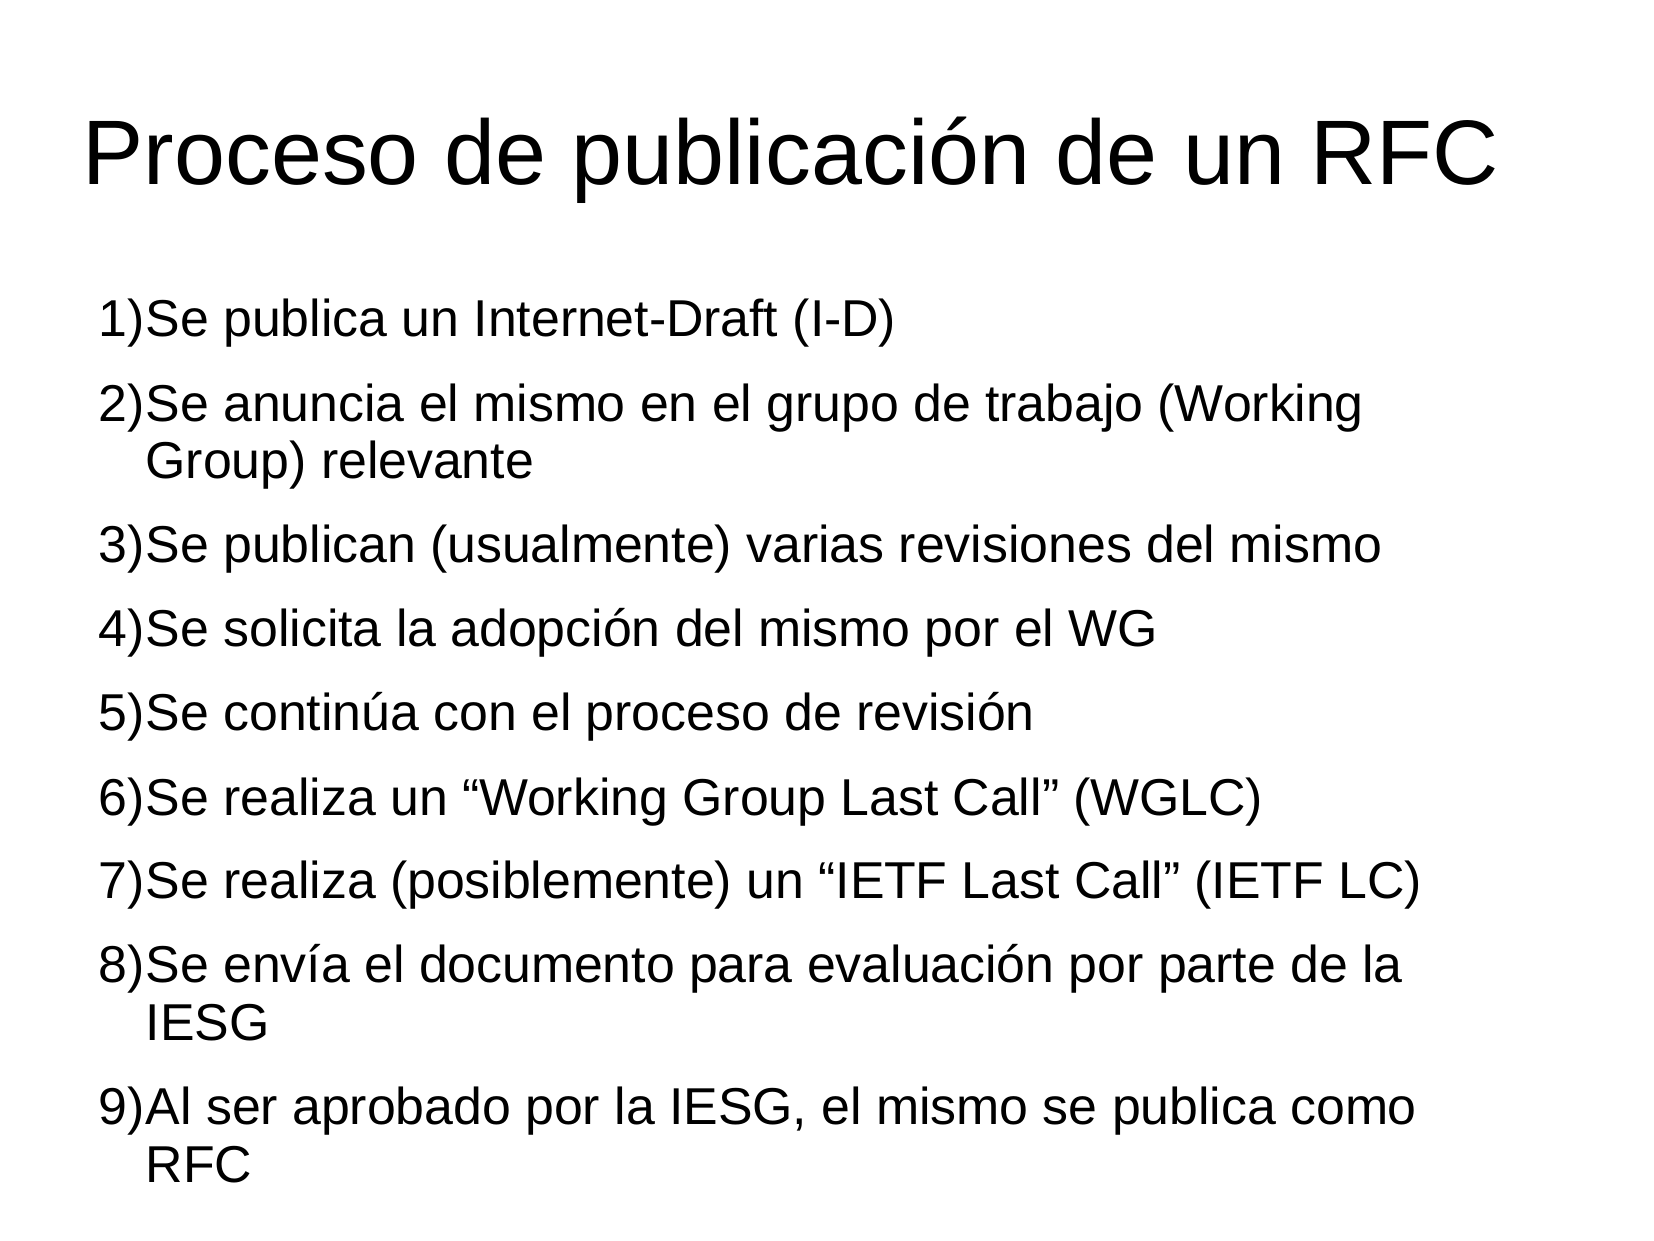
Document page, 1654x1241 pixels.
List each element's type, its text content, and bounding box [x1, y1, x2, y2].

title Proceso de publicación de un RFC [82, 49, 1571, 257]
list Se publica un Internet-Draft (I-D) Se anuncia el mismo en el grupo de trabajo (Working Group) relevante Se publican (usualmente) varias revisiones del mismo Se solicita la adopción del mismo por el WG Se continúa con el proceso de revisión Se realiza un “Working Group Last Call” (WGLC) Se realiza (posiblemente) un “IETF Last Call” (IETF LC) Se envía el documento para evaluación por parte de la IESG Al ser aprobado por la IESG, el mismo se publica como RFC [82, 290, 1538, 1201]
